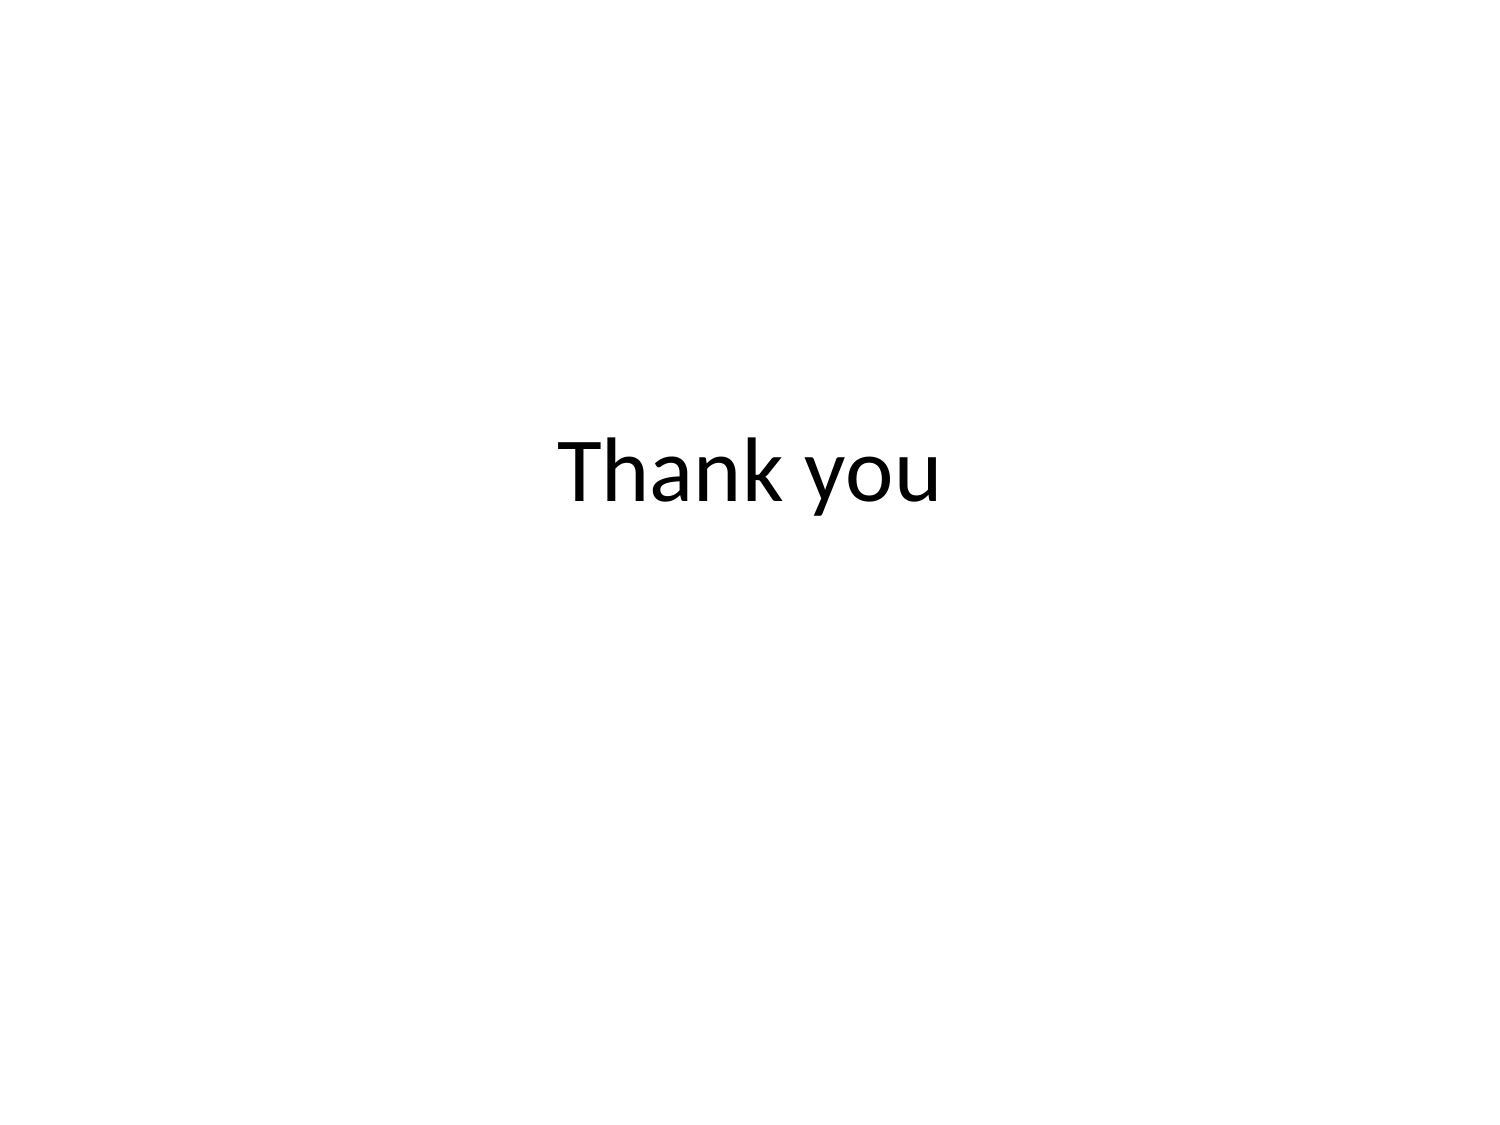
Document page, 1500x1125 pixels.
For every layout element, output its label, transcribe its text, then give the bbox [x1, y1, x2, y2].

title Thank you [75, 45, 1426, 913]
